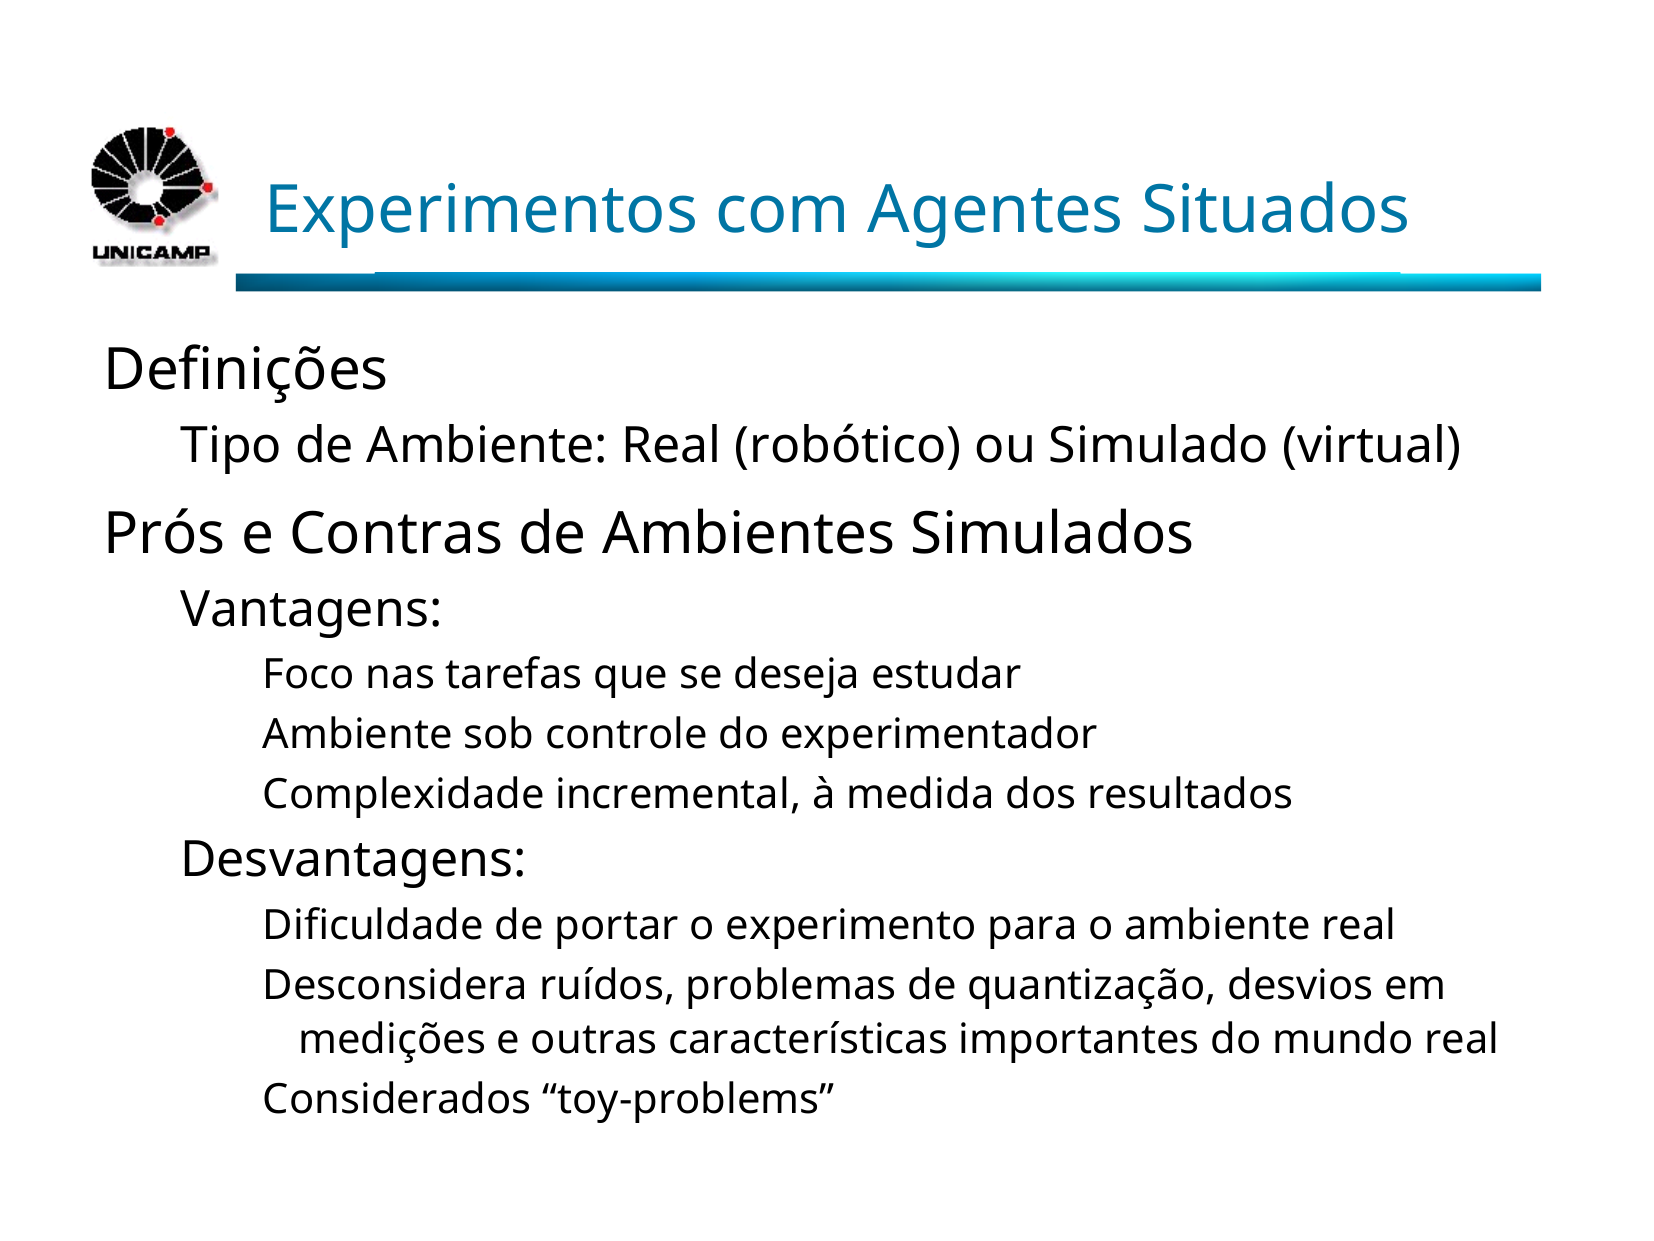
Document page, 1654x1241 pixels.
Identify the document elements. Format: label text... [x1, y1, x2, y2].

list Definições Tipo de Ambiente: Real (robótico) ou Simulado (virtual) Prós e Contras de Ambientes Simulados Vantagens: Foco nas tarefas que se deseja estudar Ambiente sob controle do experimentador Complexidade incremental, à medida dos resultados Desvantagens: Dificuldade de portar o experimento para o ambiente real Desconsidera ruídos, problemas de quantização, desvios em medições e outras características importantes do mundo real Considerados “toy-problems” [85, 329, 1565, 1152]
picture [125, 272, 1654, 295]
title Experimentos com Agentes Situados [257, 41, 1581, 248]
